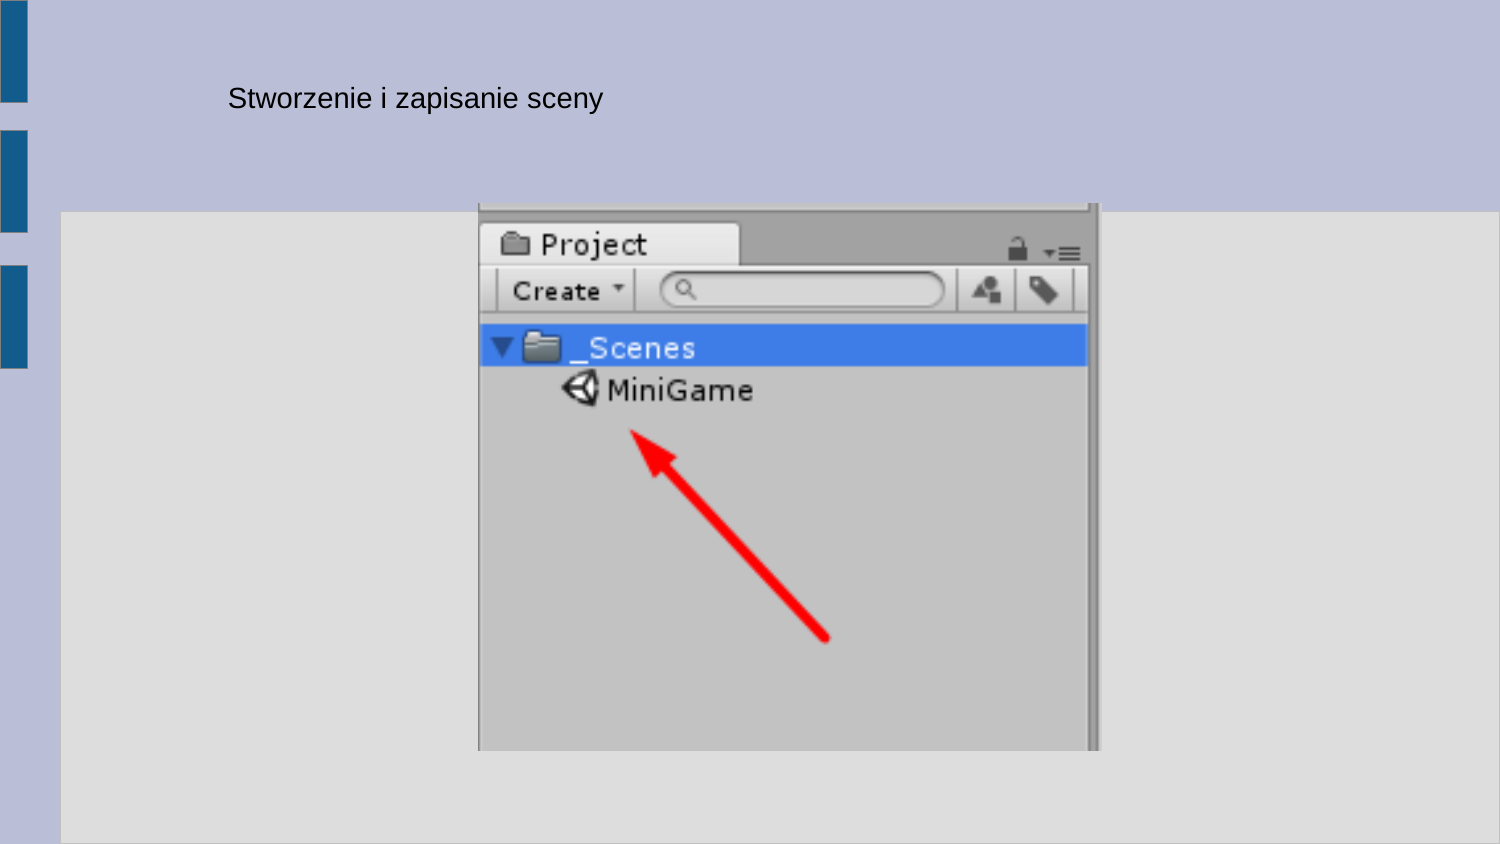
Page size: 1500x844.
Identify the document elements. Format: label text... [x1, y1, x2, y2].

title Stworzenie i zapisanie sceny [212, 64, 1368, 215]
picture [478, 203, 1102, 751]
